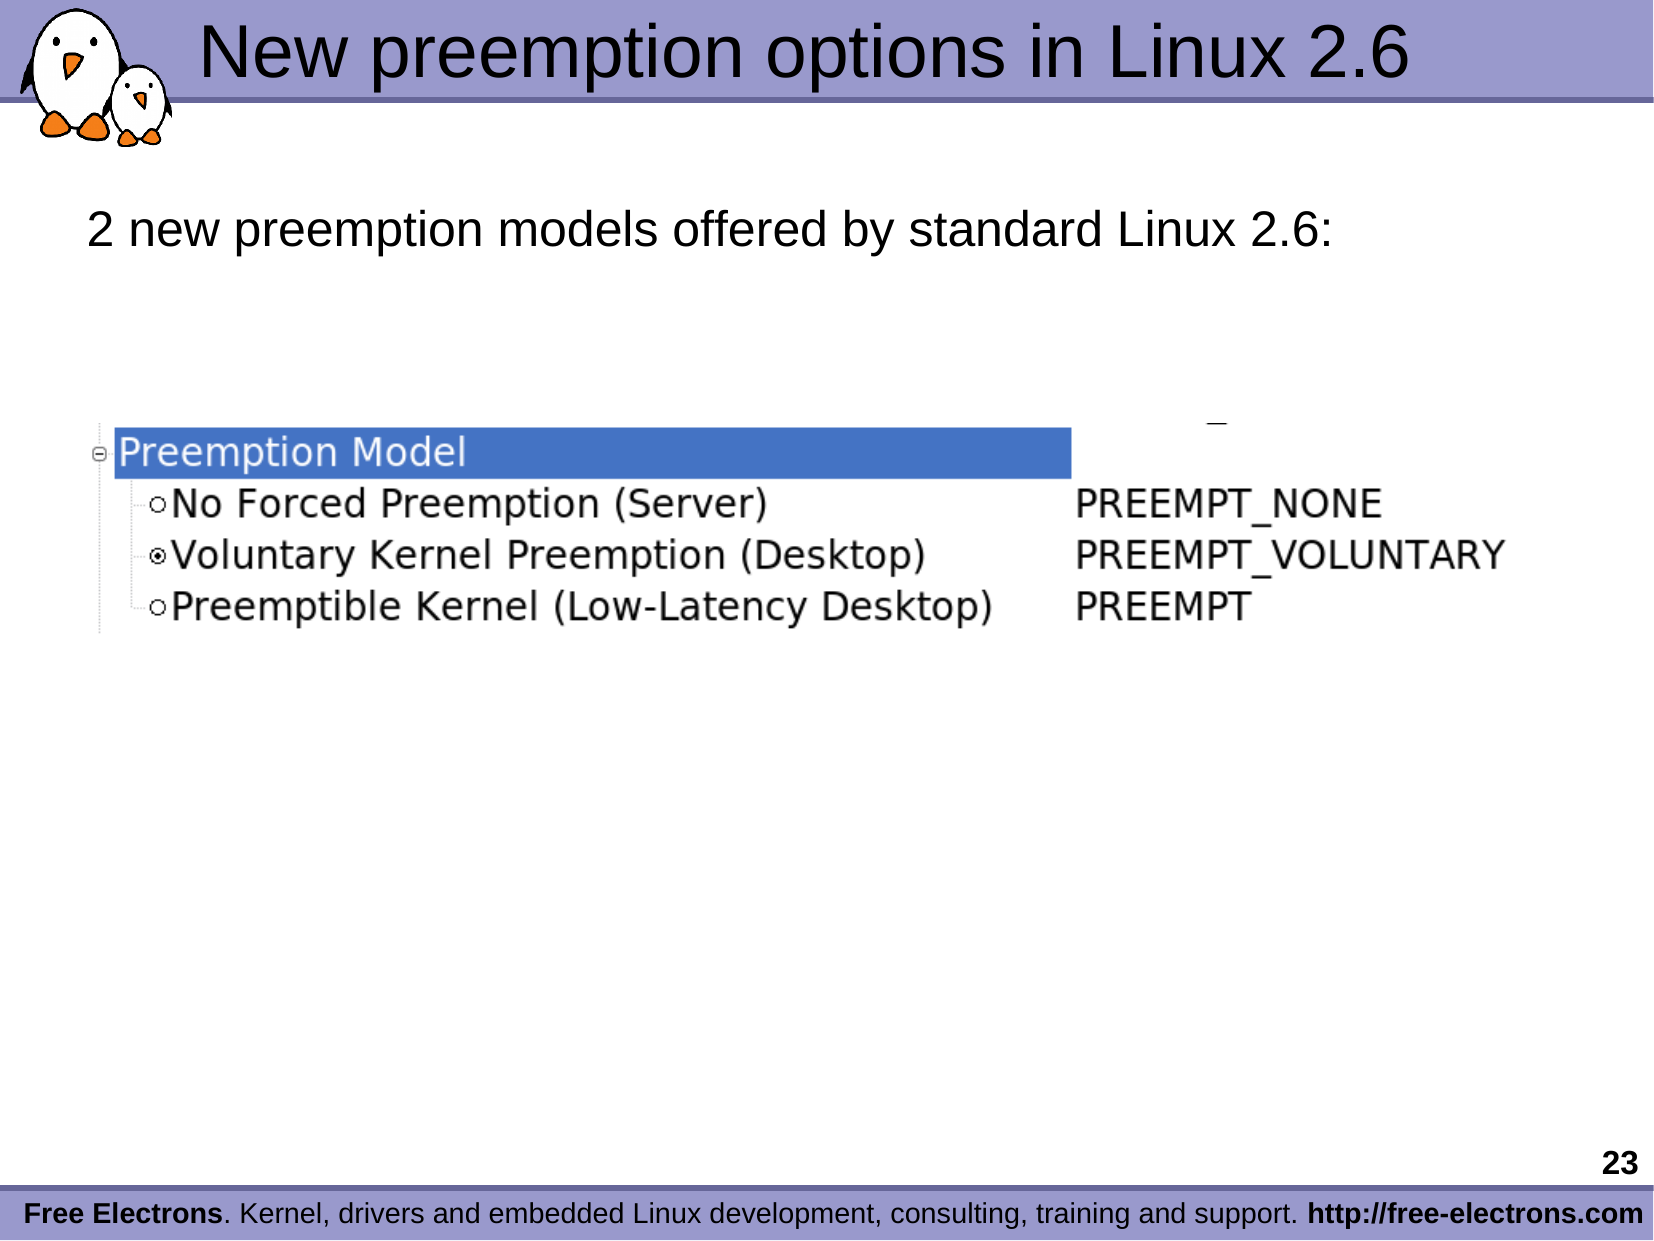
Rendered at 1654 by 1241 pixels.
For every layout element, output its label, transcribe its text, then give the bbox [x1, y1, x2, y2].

title New preemption options in Linux 2.6 [60, 0, 1551, 103]
picture [20, 8, 172, 147]
picture [91, 423, 1519, 635]
list 2 new preemption models offered by standard Linux 2.6: [68, 201, 1592, 1118]
